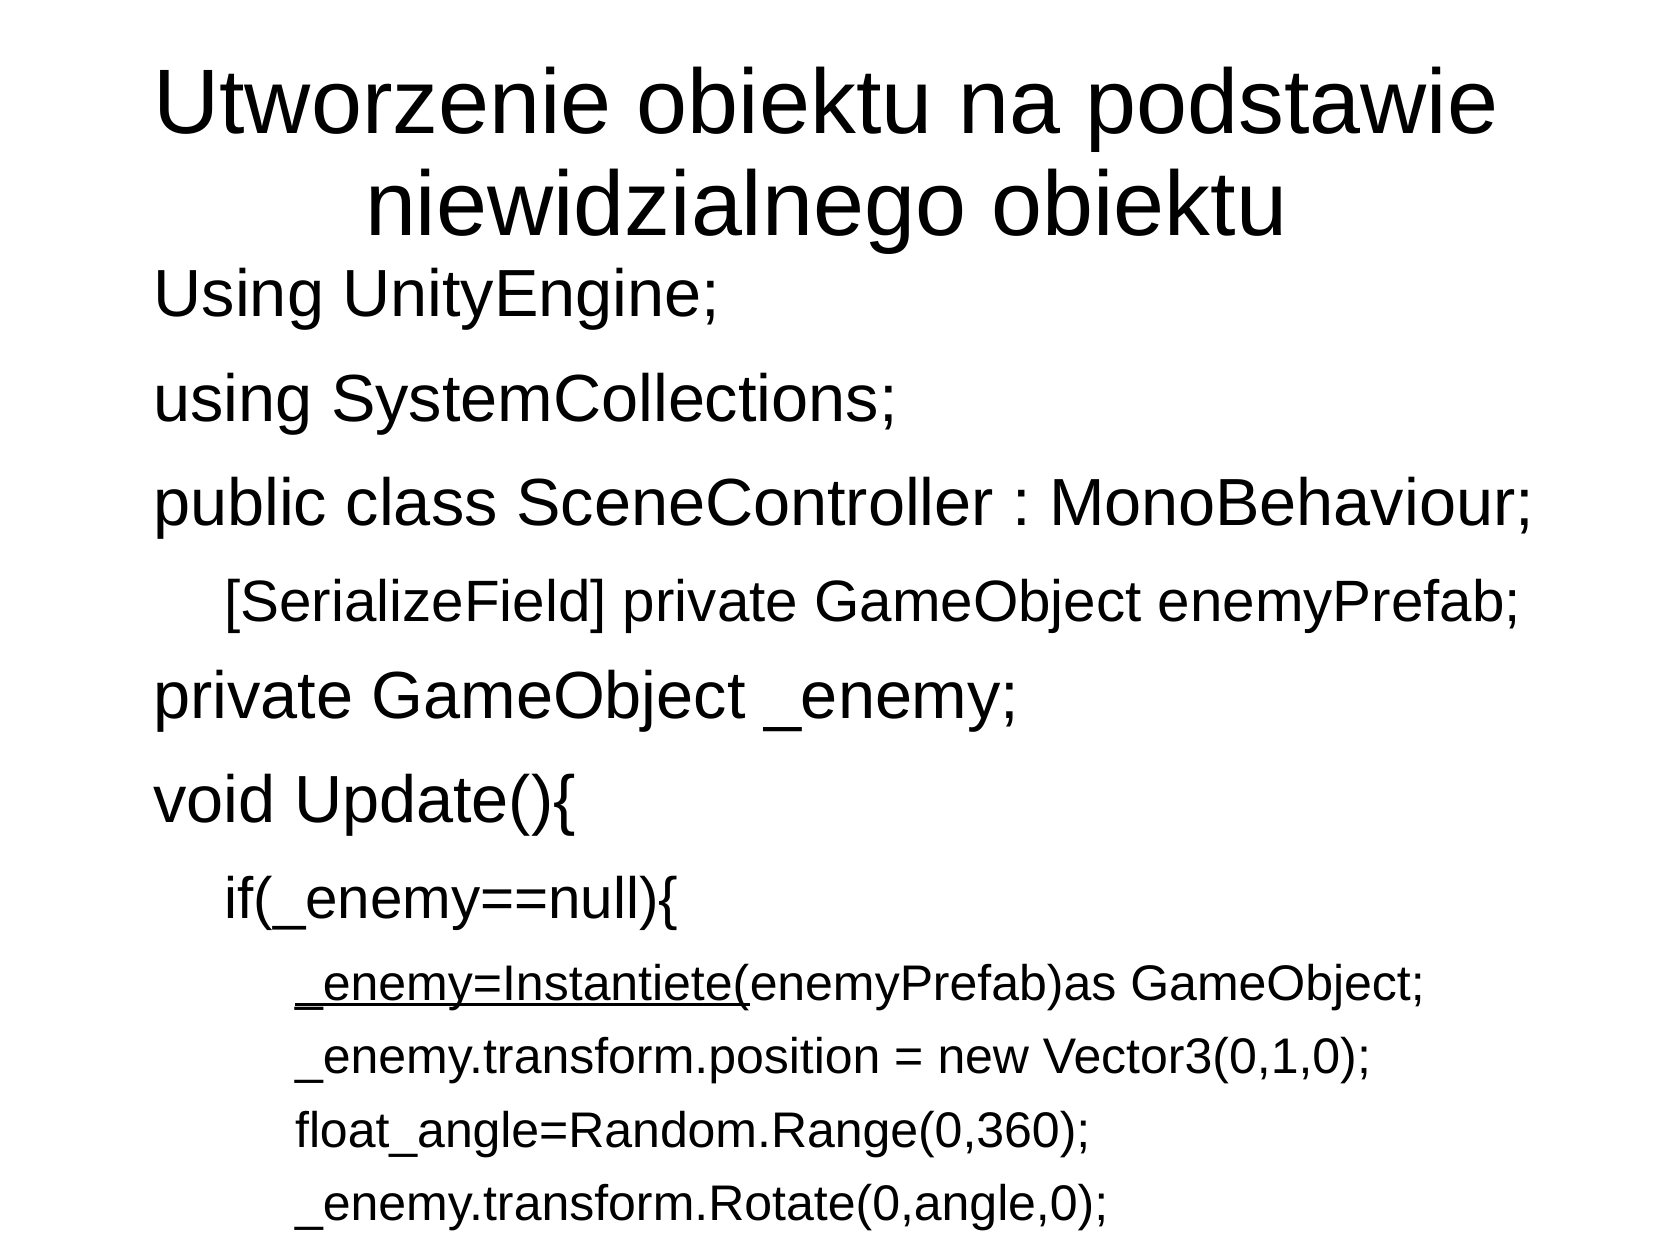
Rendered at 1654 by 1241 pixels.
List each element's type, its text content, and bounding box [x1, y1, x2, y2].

list Using UnityEngine; using SystemCollections; public class SceneController : MonoBehaviour; [SerializeField] private GameObject enemyPrefab; private GameObject _enemy; void Update(){ if(_enemy==null){ _enemy=Instantiete(enemyPrefab)as GameObject; _enemy.transform.position = new Vector3(0,1,0); float_angle=Random.Range(0,360); _enemy.transform.Rotate(0,angle,0); [82, 256, 1571, 1232]
title Utworzenie obiektu na podstawie niewidzialnego obiektu [82, 49, 1571, 256]
